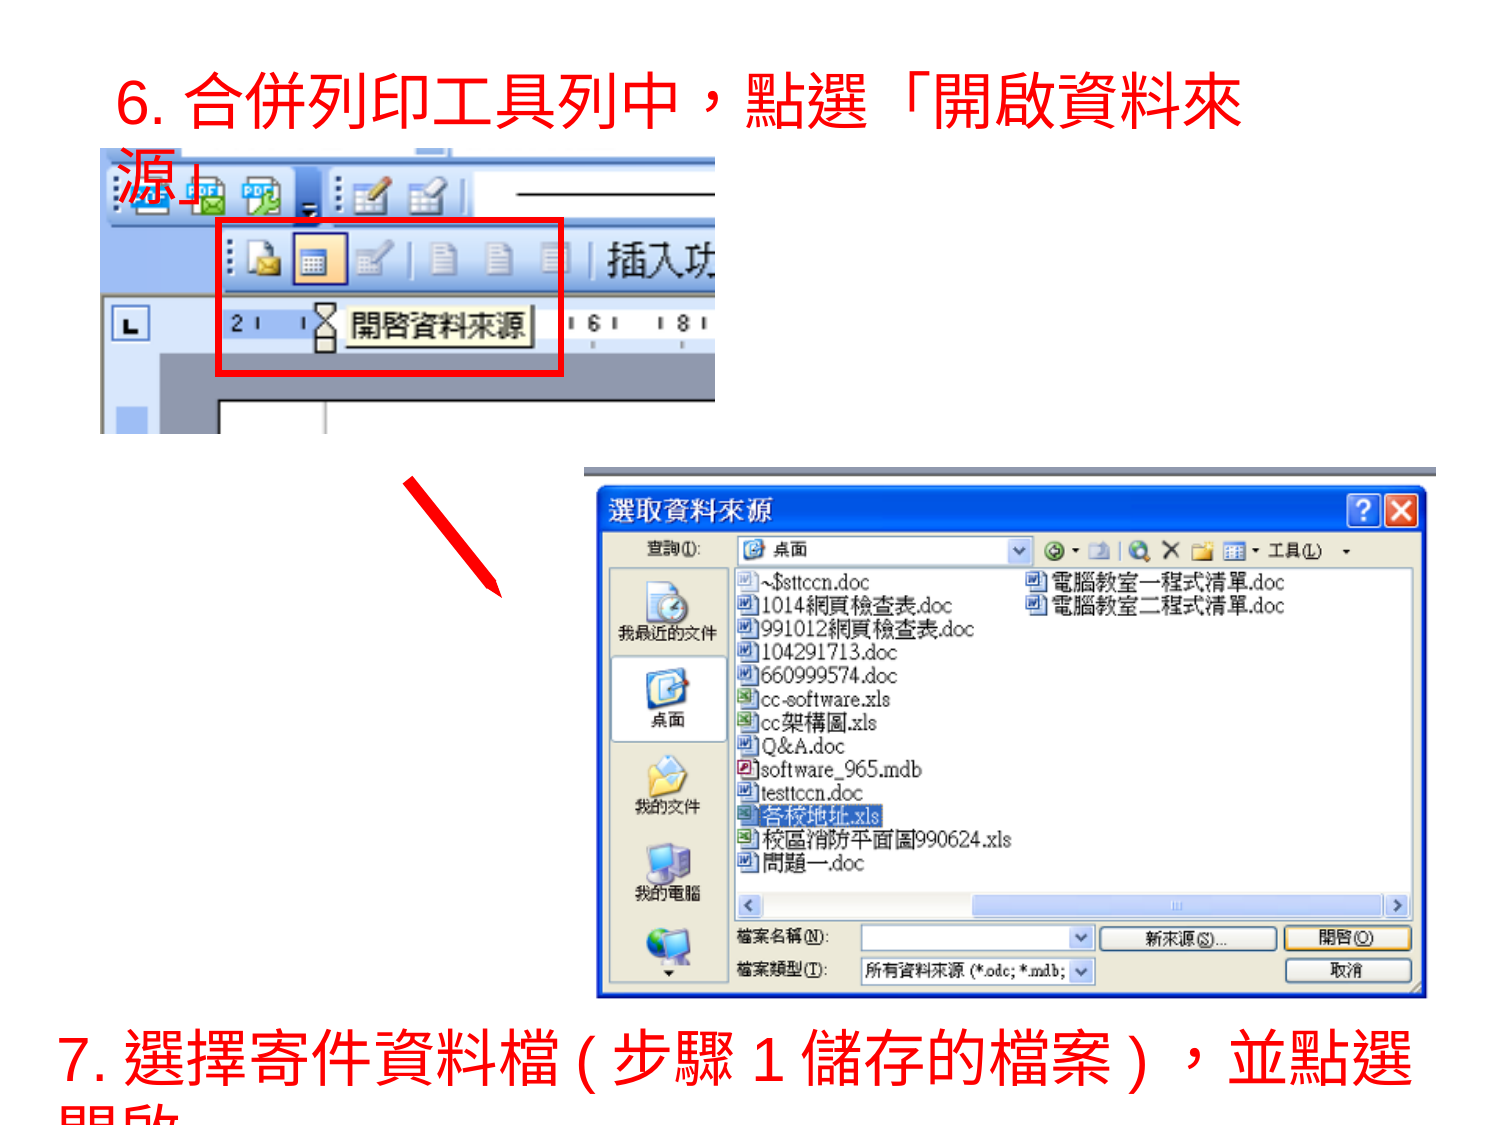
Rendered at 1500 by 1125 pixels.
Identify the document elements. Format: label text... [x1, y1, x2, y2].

picture [584, 467, 1436, 1008]
text_box 6.合併列印工具列中，點選「開啟資料來源」 [100, 54, 1377, 145]
picture [100, 148, 715, 434]
text_box 7.選擇寄件資料檔(步驟1儲存的檔案)，並點選開啟 [41, 1011, 1471, 1102]
